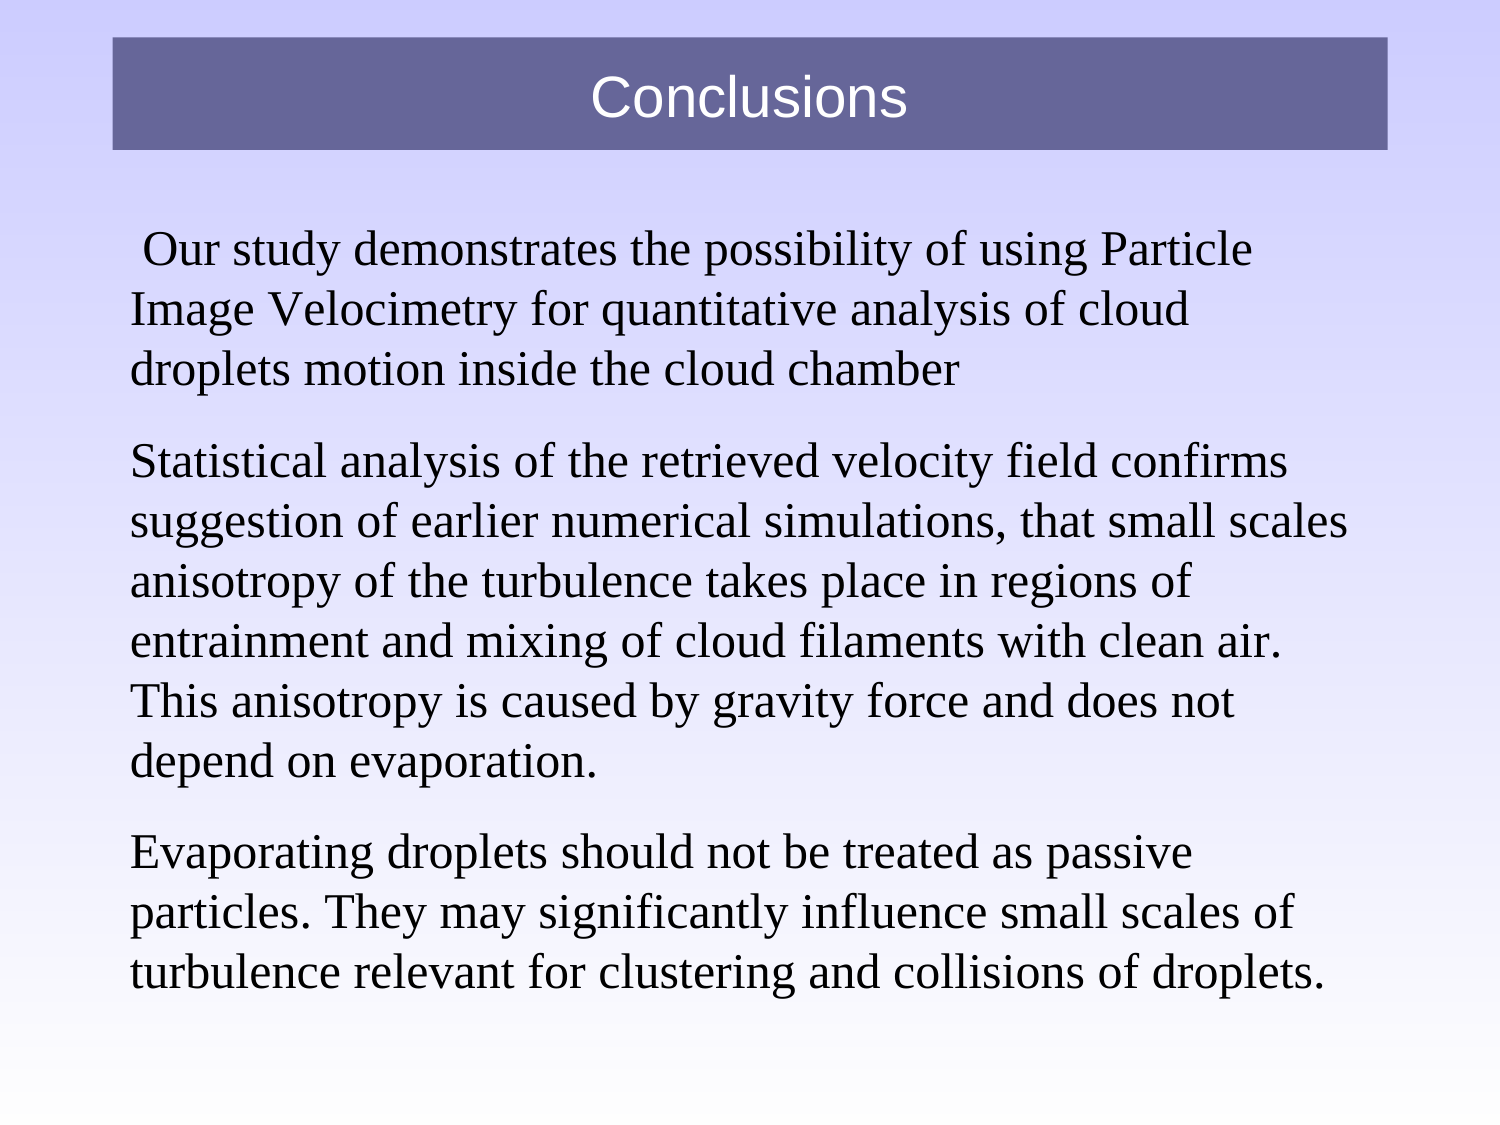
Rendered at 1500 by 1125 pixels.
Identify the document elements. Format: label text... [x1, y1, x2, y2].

text_box Conclusions [112, 37, 1388, 150]
text_box Our study demonstrates the possibility of using Particle Image Velocimetry for quantitative analysis of cloud droplets motion inside the cloud chamber Statistical analysis of the retrieved velocity field confirms suggestion of earlier numerical simulations, that small scales anisotropy of the turbulence takes place in regions of entrainment and mixing of cloud filaments with clean air. This anisotropy is caused by gravity force and does not depend on evaporation. Evaporating droplets should not be treated as passive particles. They may significantly influence small scales of turbulence relevant for clustering and collisions of droplets. [115, 208, 1378, 1098]
